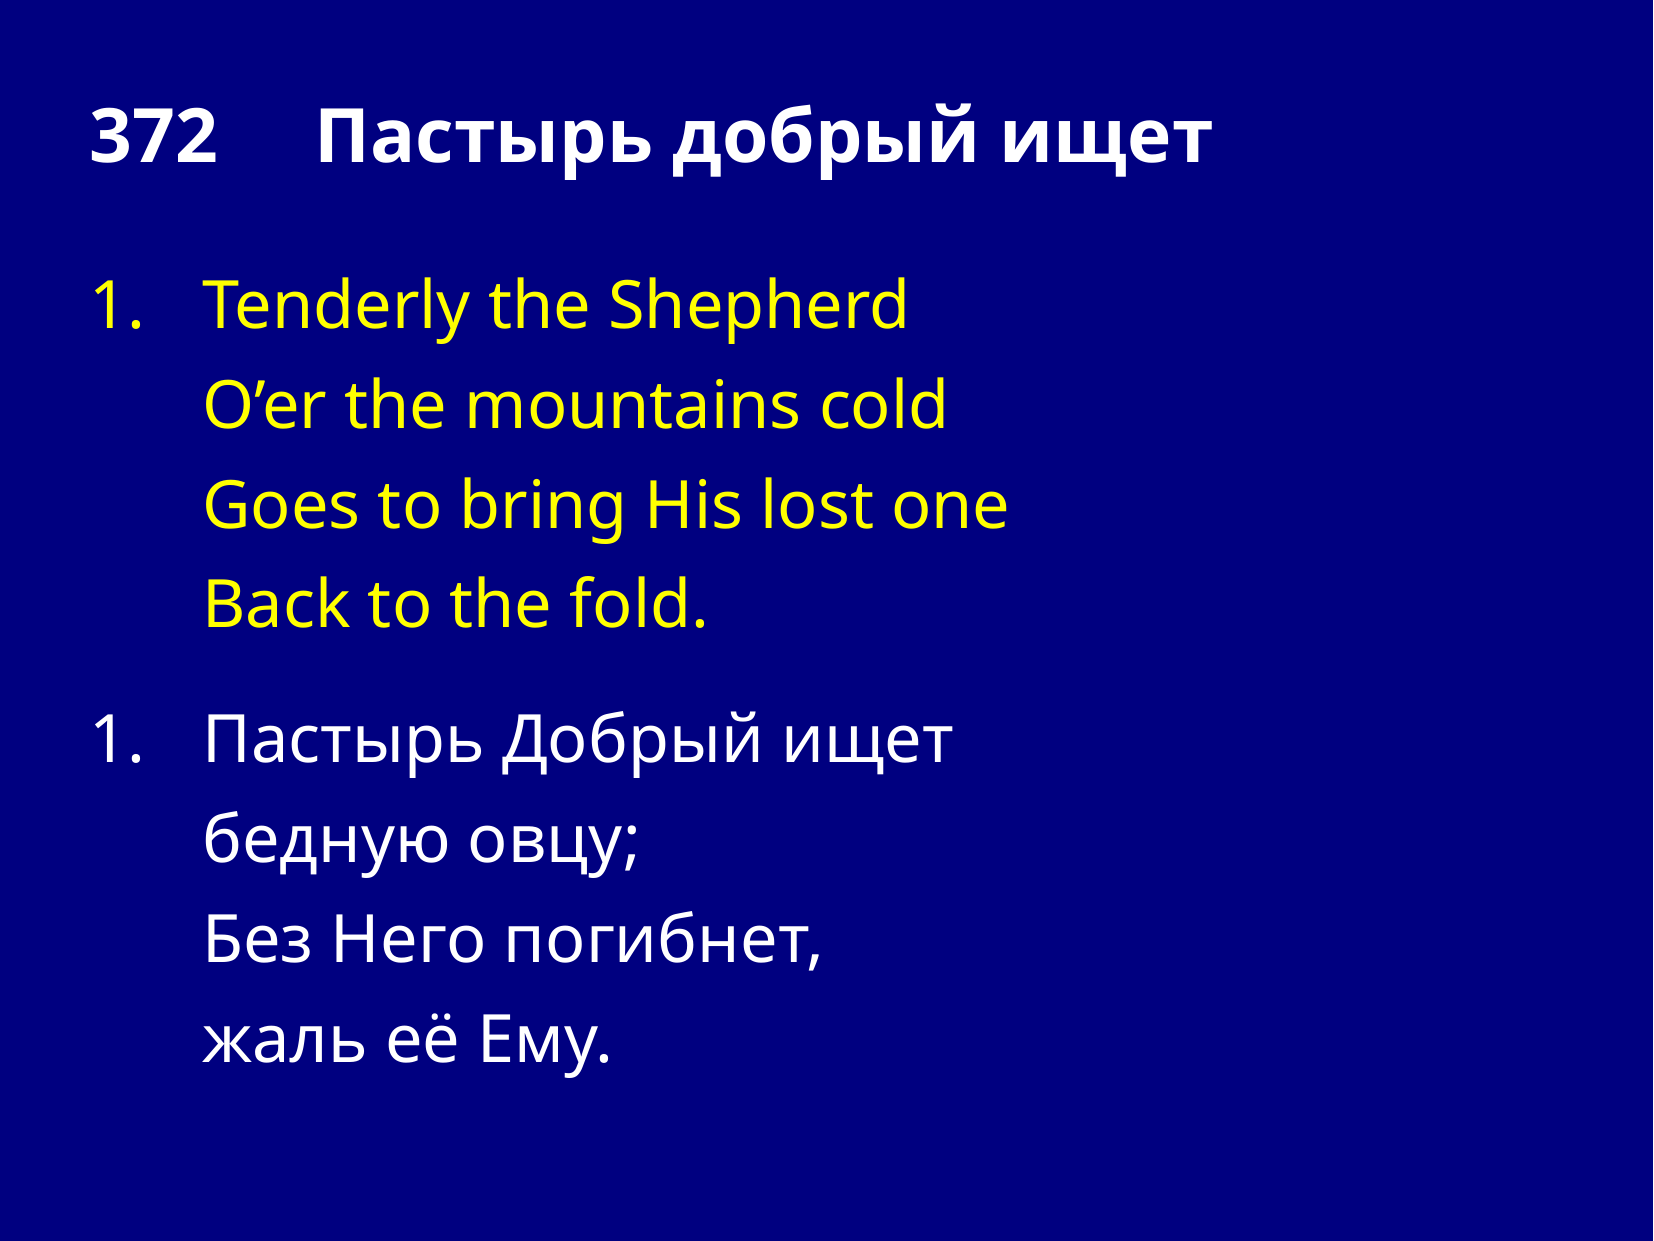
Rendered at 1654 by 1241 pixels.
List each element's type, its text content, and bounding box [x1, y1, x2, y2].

text_box 1. Пастырь Добрый ищет бедную овцу; Без Него погибнет, жаль её Ему. [75, 675, 1576, 1163]
text_box 1. Tenderly the Shepherd O’er the mountains cold Goes to bring His lost one Back to the fold. [75, 188, 1576, 638]
text_box 372 Пастырь добрый ищет [75, 75, 1576, 188]
